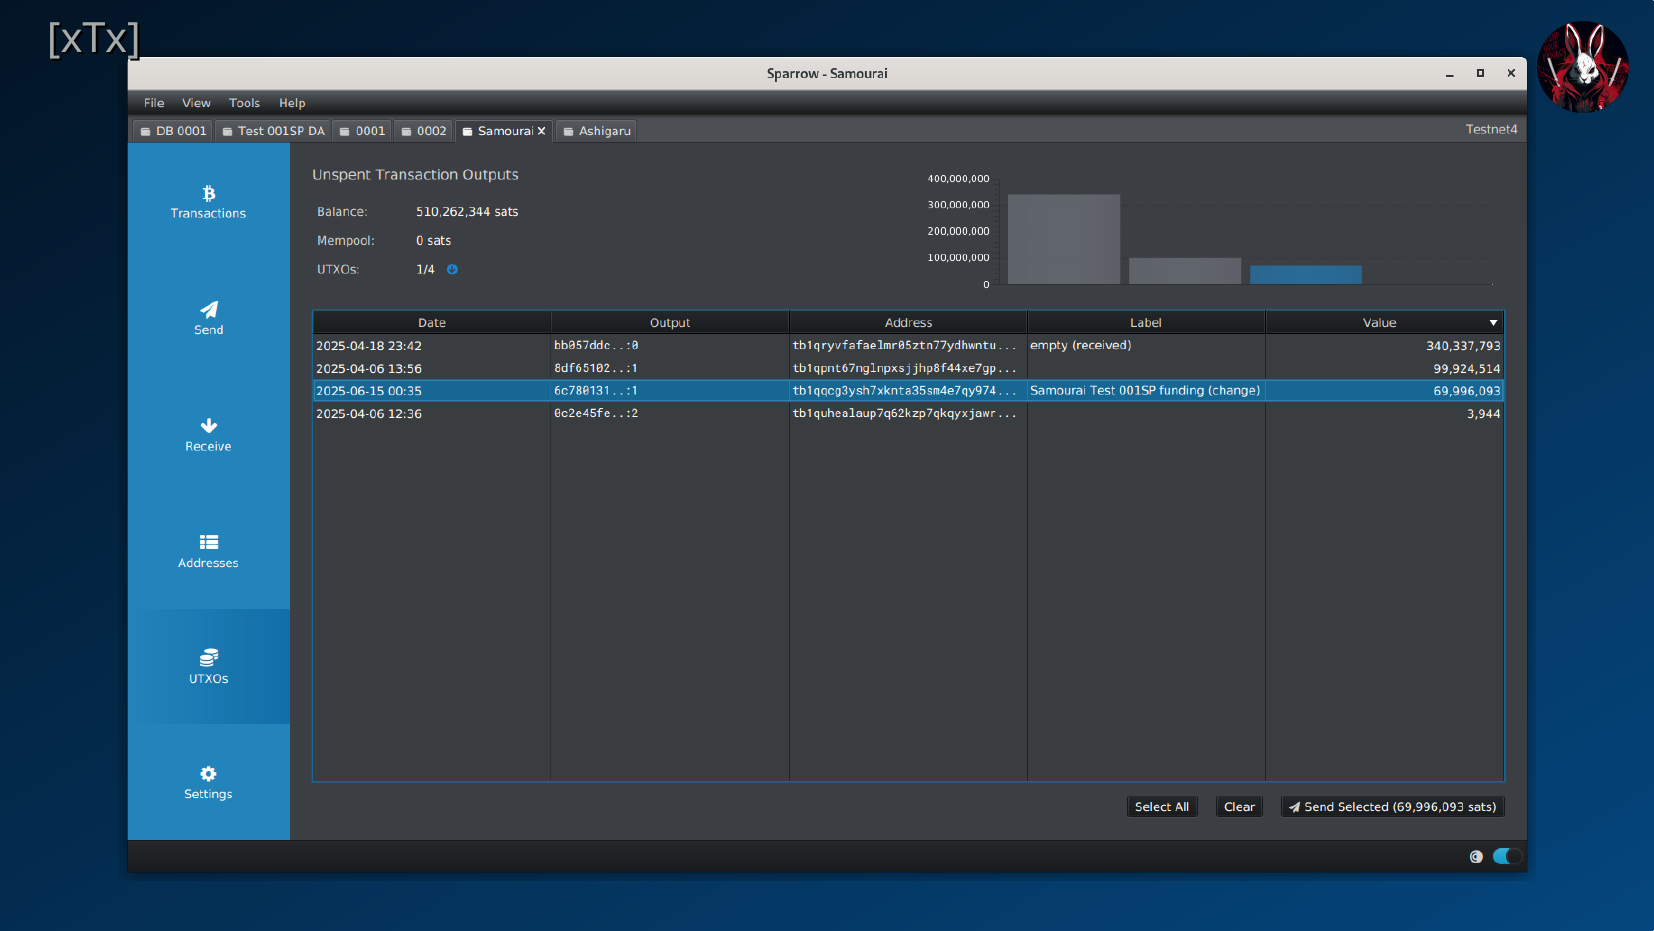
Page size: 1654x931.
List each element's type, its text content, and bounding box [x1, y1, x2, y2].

text_box [xTx] [0, 0, 188, 76]
picture [118, 49, 1536, 881]
picture [1537, 21, 1629, 113]
